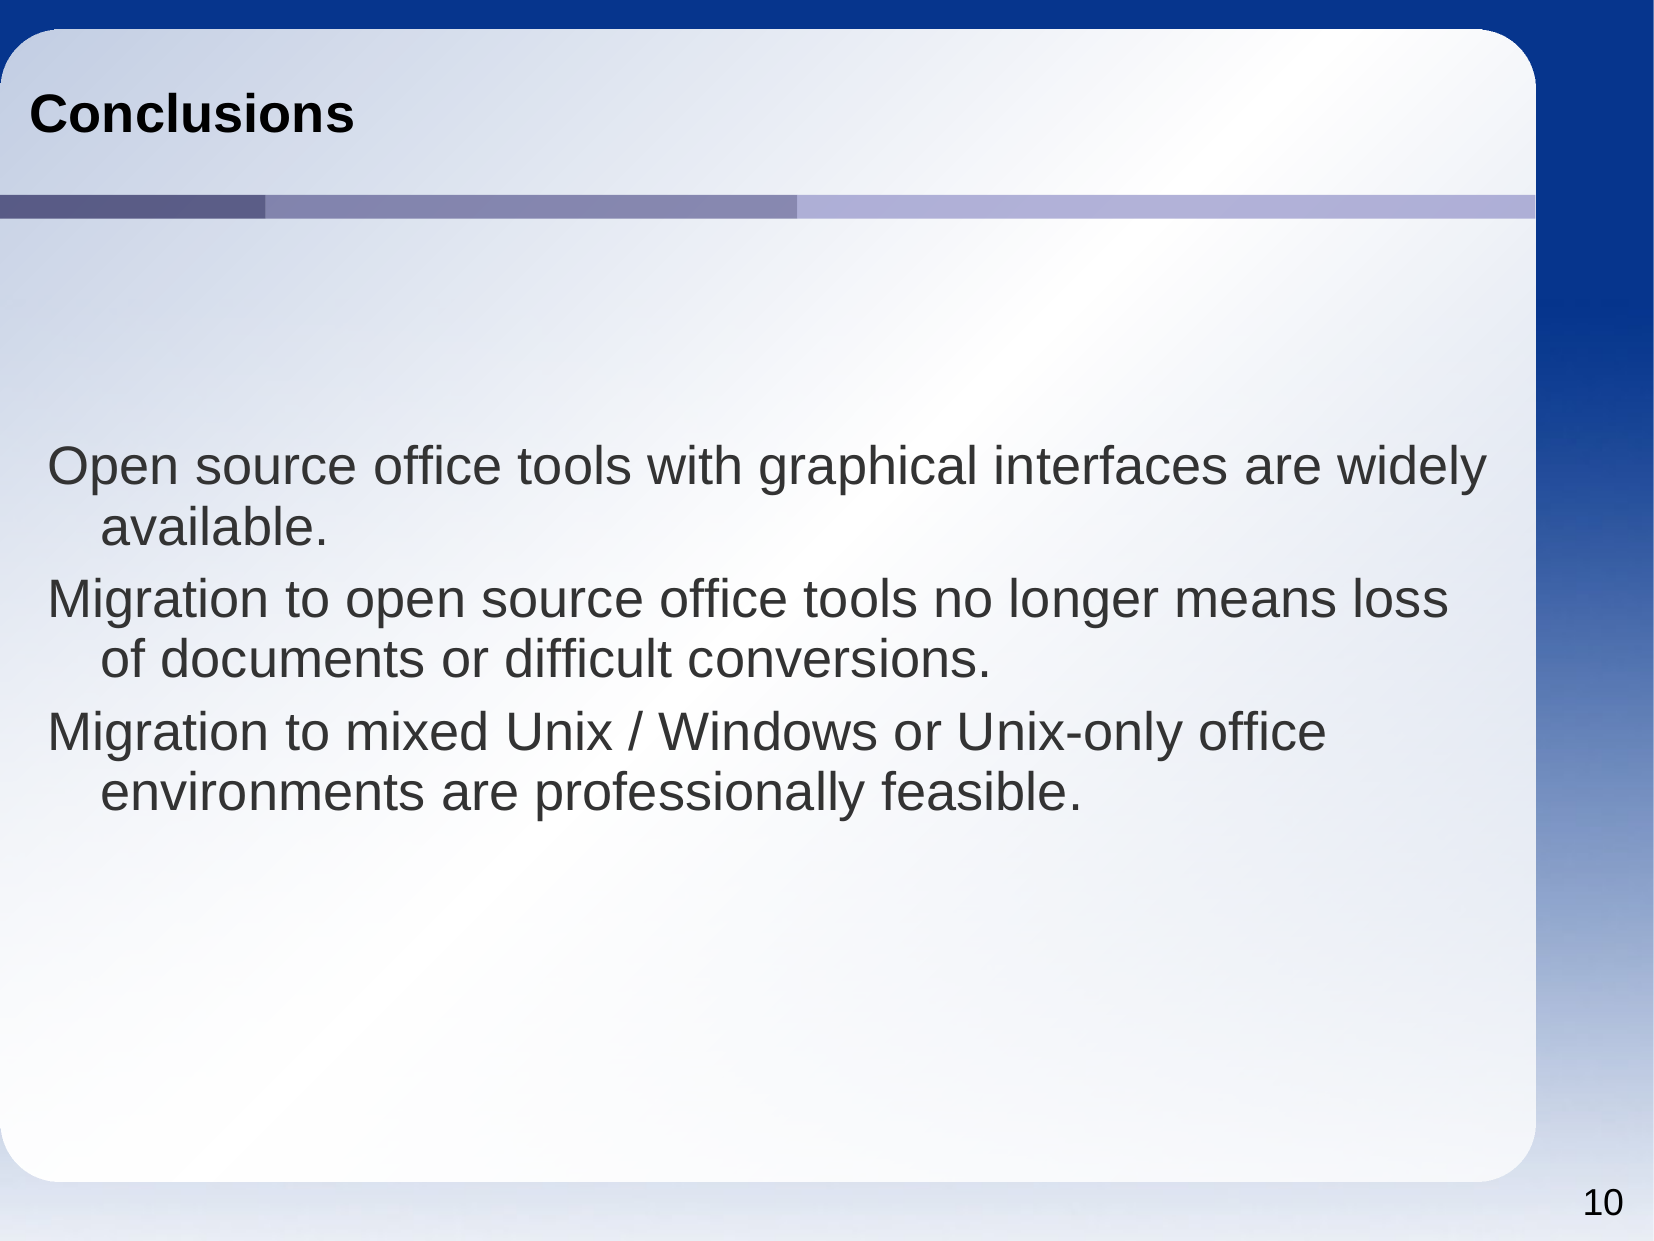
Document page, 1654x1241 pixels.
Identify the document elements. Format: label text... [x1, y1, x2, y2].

title Conclusions [29, 56, 1506, 170]
list Open source office tools with graphical interfaces are widely available. Migration to open source office tools no longer means loss of documents or difficult conversions. Migration to mixed Unix / Windows or Unix-only office environments are professionally feasible. [29, 435, 1506, 1137]
picture [0, 0, 1654, 1241]
